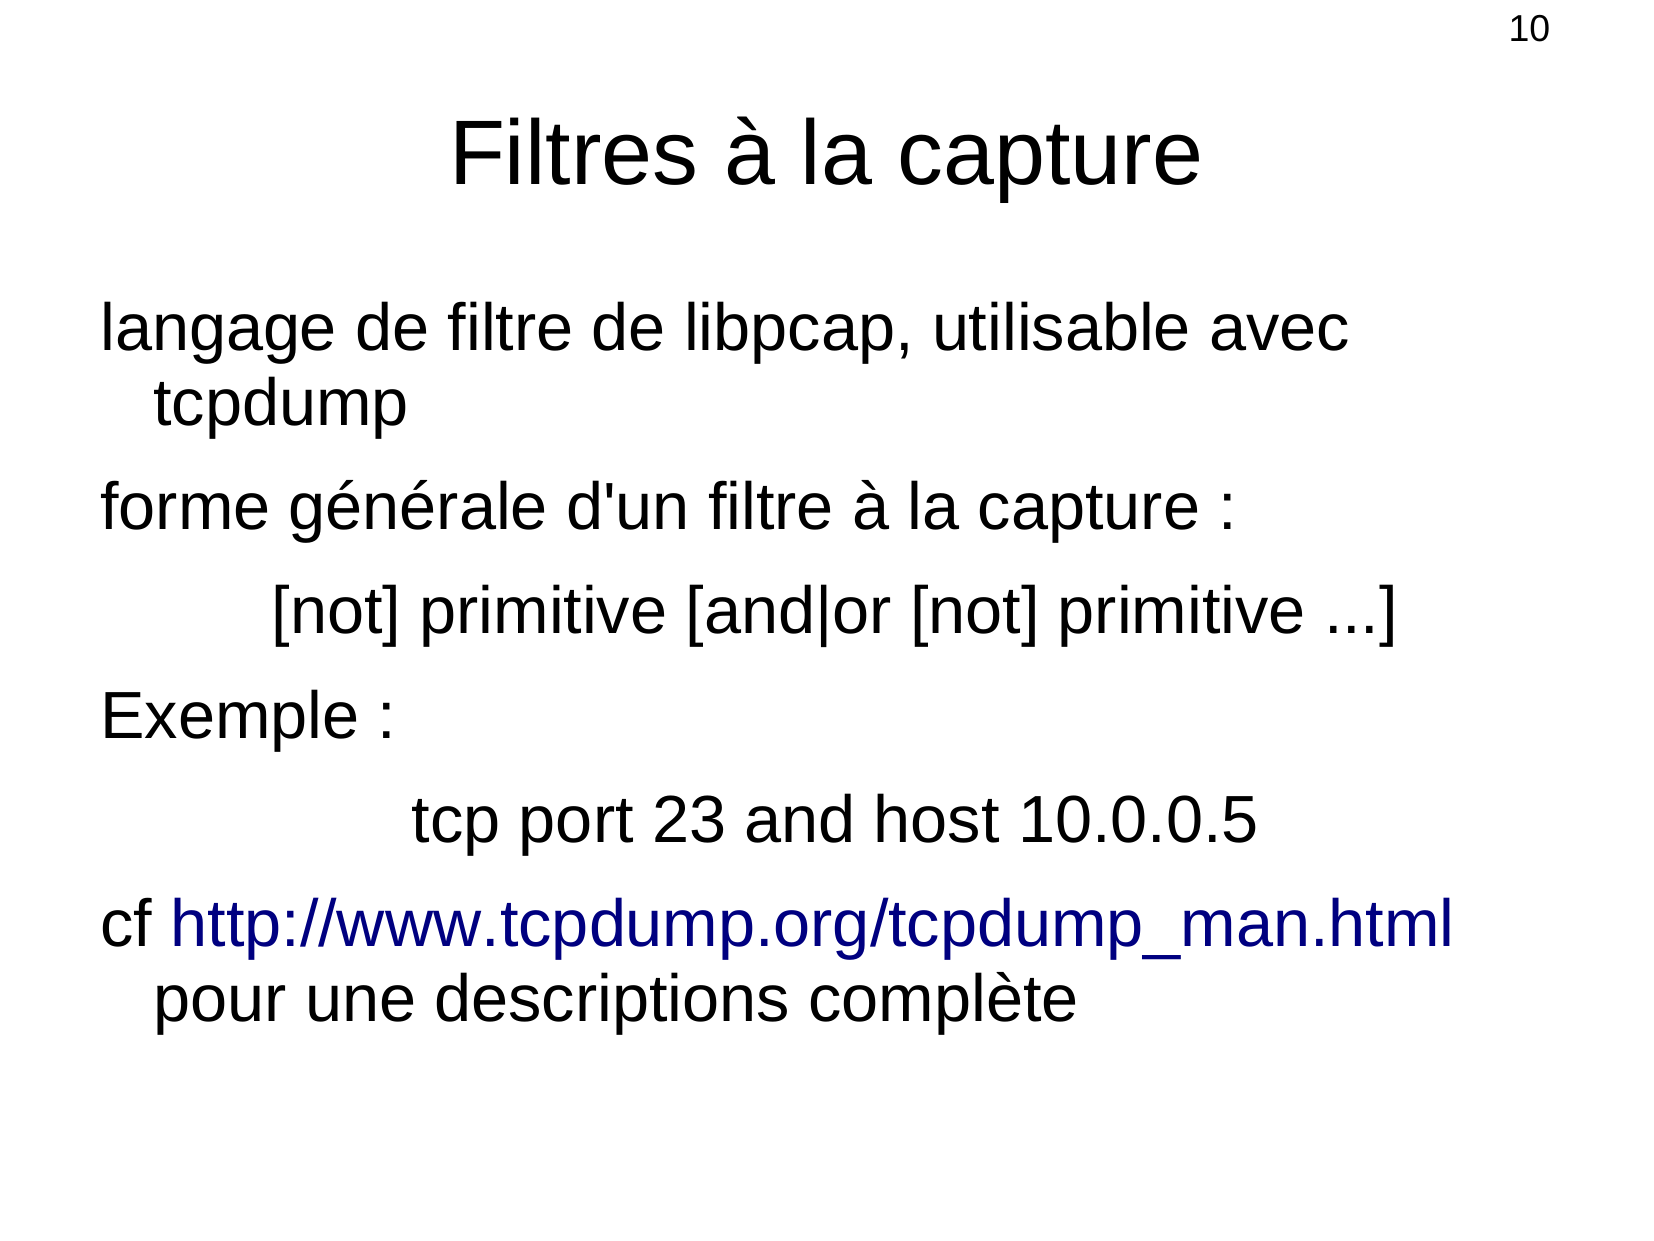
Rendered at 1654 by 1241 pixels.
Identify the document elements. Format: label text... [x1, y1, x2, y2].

list langage de filtre de libpcap, utilisable avec tcpdump forme générale d'un filtre à la capture : [not] primitive [and|or [not] primitive ...] Exemple : tcp port 23 and host 10.0.0.5 cf http://www.tcpdump.org/tcpdump_man.html pour une descriptions complète [82, 290, 1571, 1109]
title Filtres à la capture [82, 49, 1571, 257]
